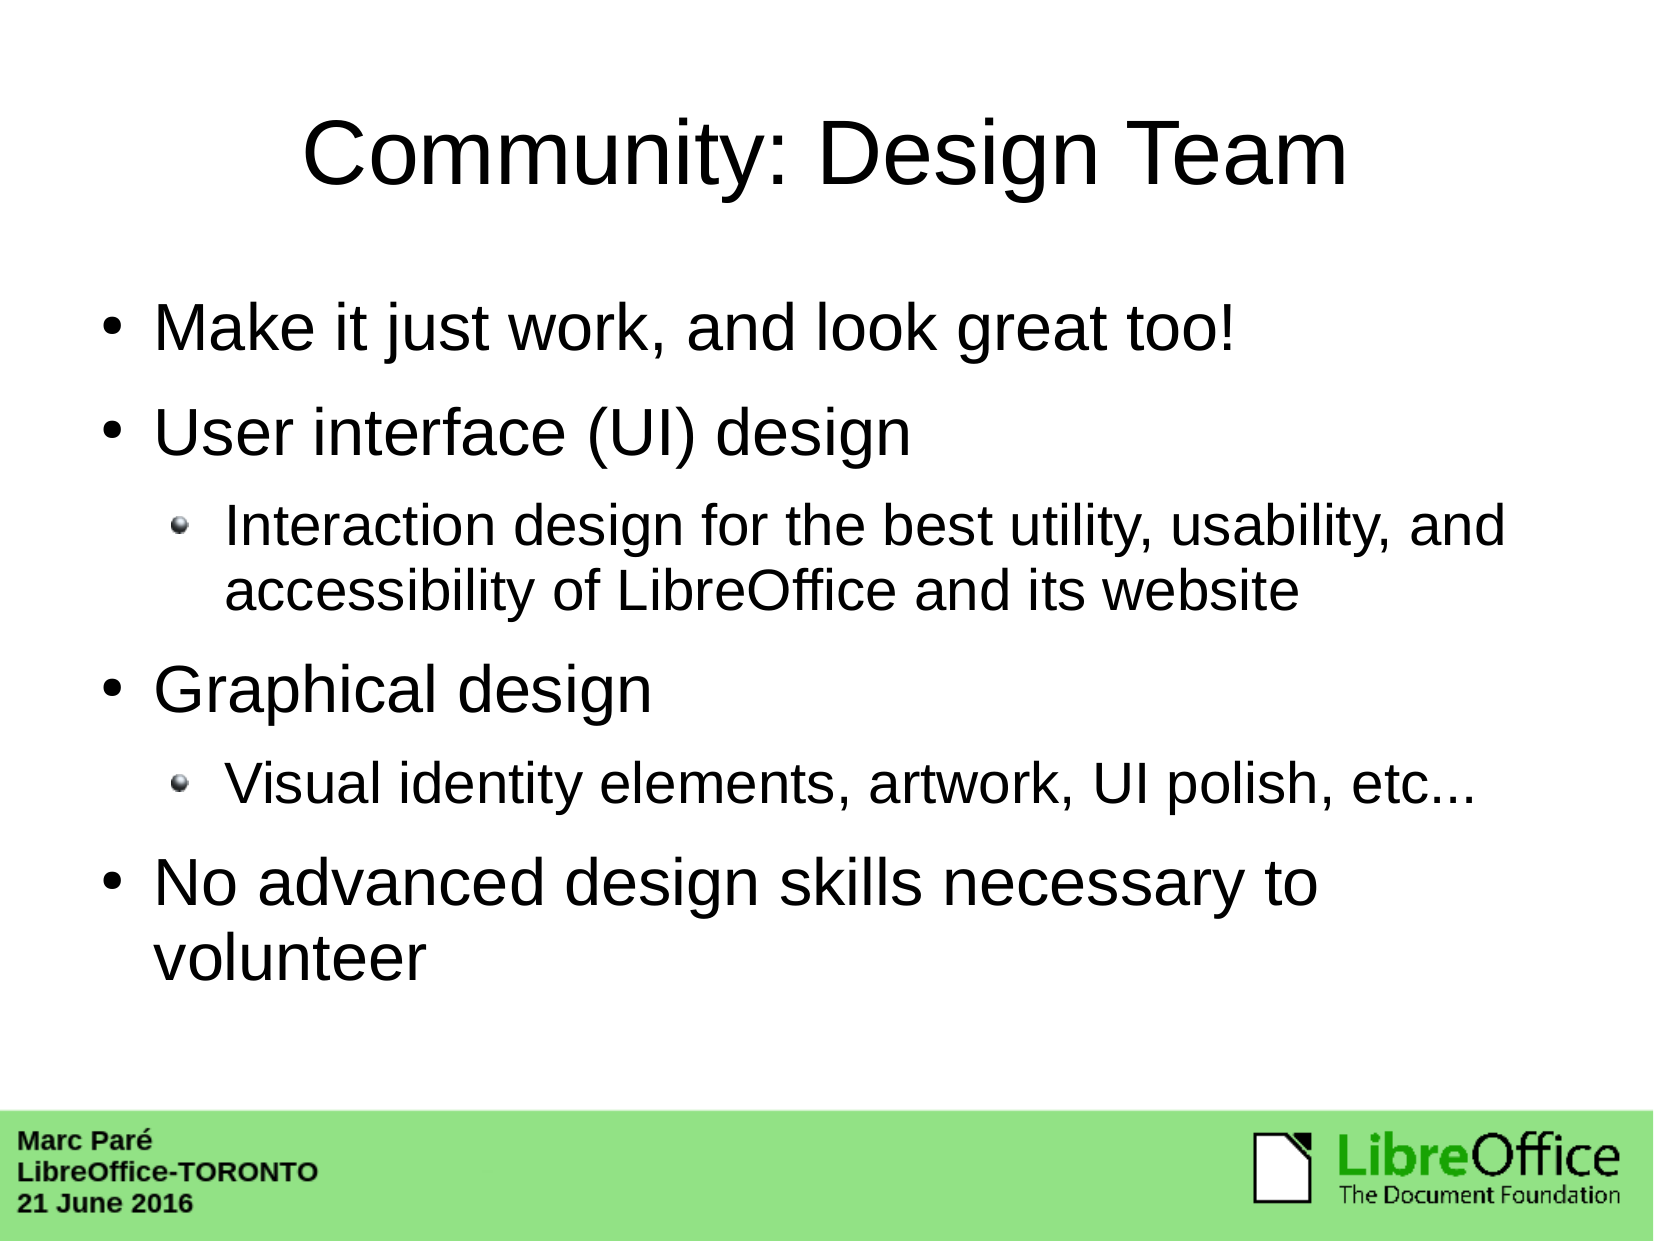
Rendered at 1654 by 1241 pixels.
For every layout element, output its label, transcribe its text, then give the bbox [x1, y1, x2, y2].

list Make it just work, and look great too! User interface (UI) design Interaction design for the best utility, usability, and accessibility of LibreOffice and its website Graphical design Visual identity elements, artwork, UI polish, etc... No advanced design skills necessary to volunteer [82, 290, 1571, 1010]
title Community: Design Team [82, 49, 1571, 257]
picture [0, 0, 1654, 1241]
